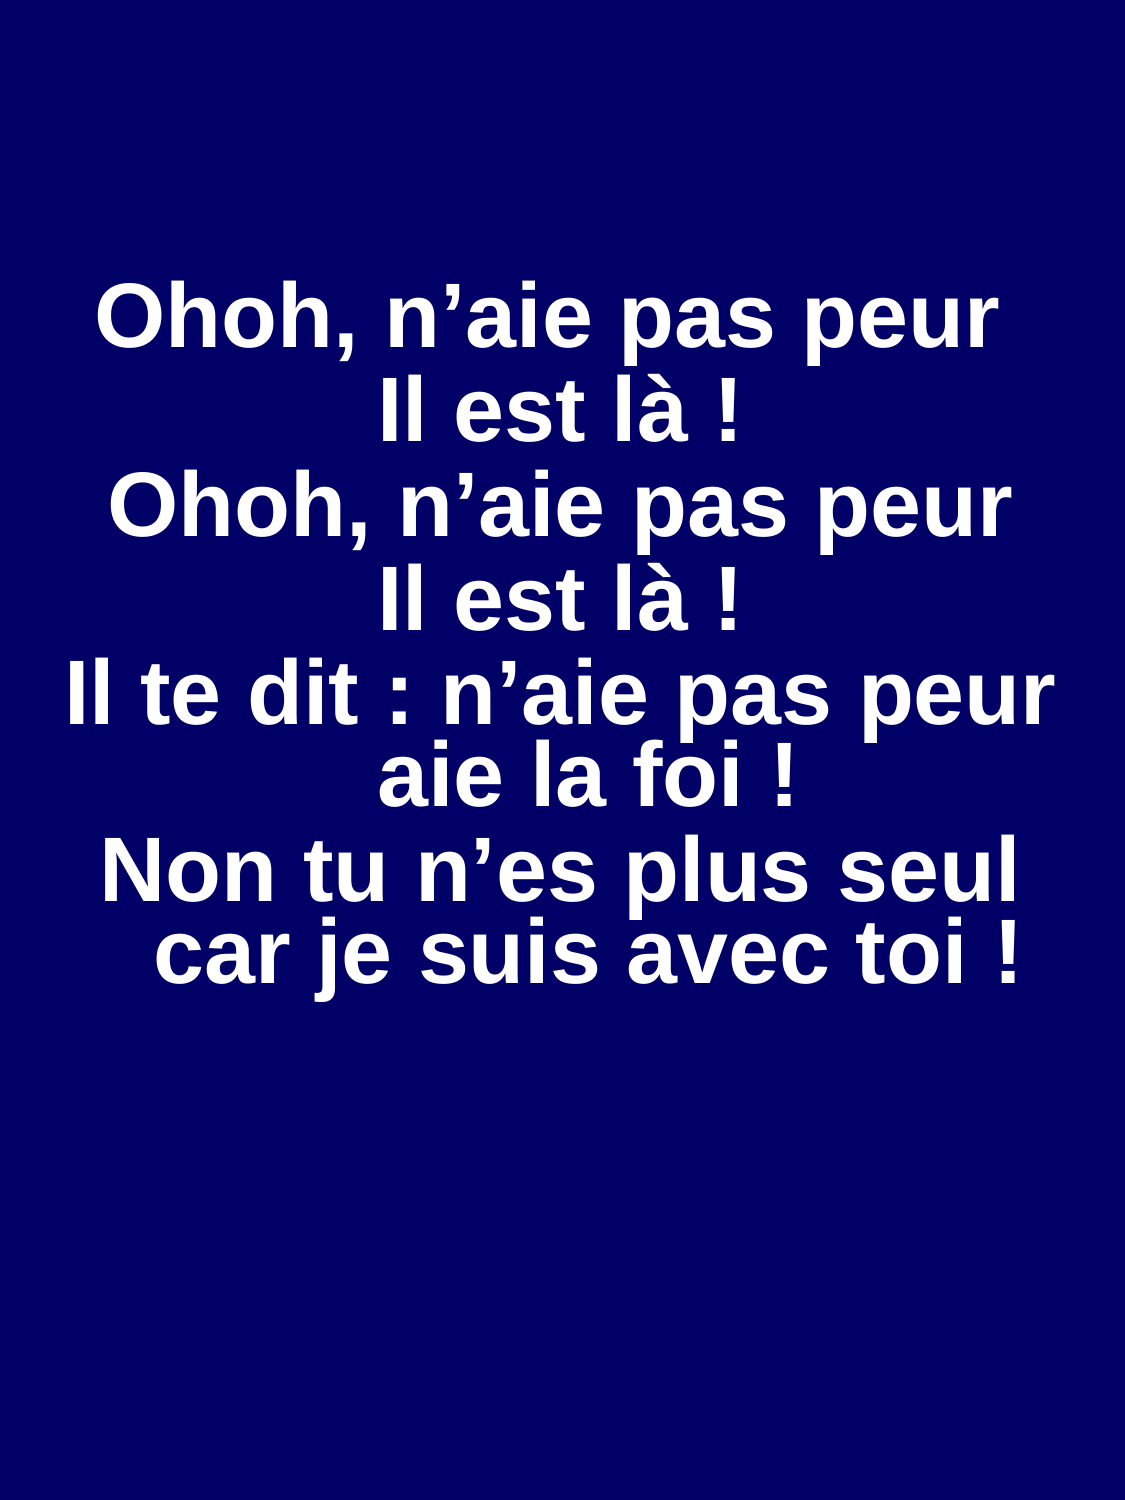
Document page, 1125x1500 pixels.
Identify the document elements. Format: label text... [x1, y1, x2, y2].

text_box Ohoh, n’aie pas peur Il est là ! Ohoh, n’aie pas peur Il est là ! Il te dit : n’aie pas peur aie la foi ! Non tu n’es plus seul car je suis avec toi ! [11, 35, 1110, 1441]
